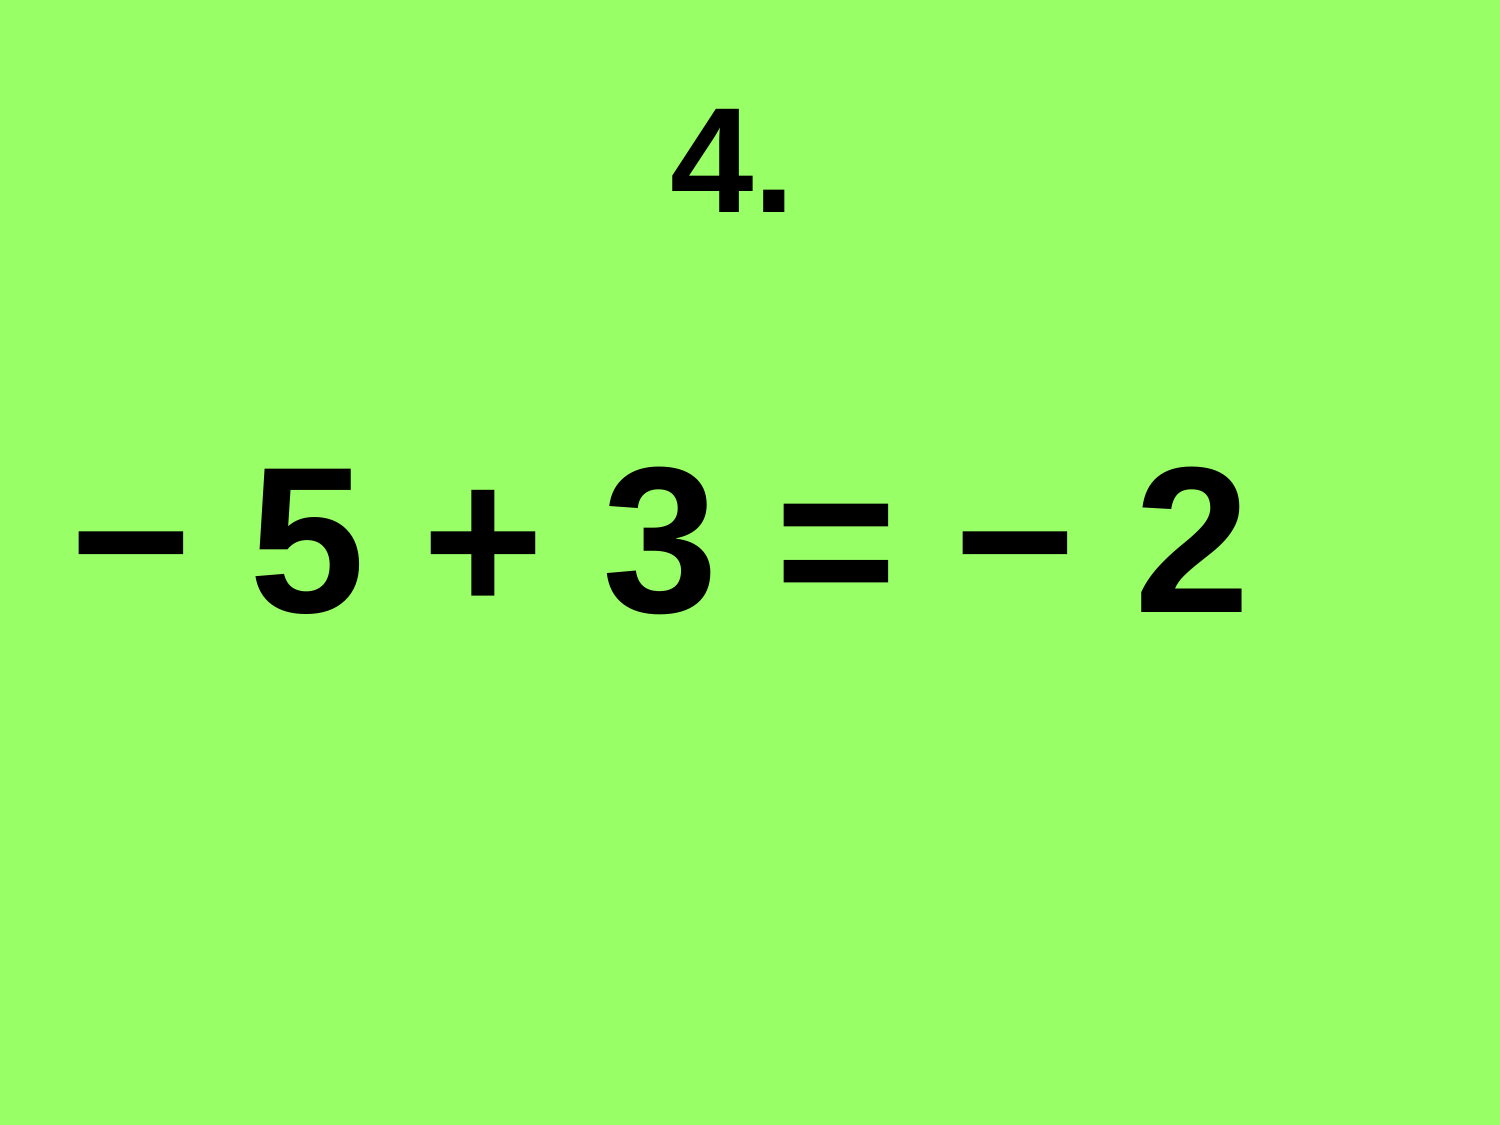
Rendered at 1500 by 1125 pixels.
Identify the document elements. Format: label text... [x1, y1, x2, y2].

title − 5 + 3 = − 2 [0, 396, 1376, 663]
text_box 4. [655, 54, 880, 251]
